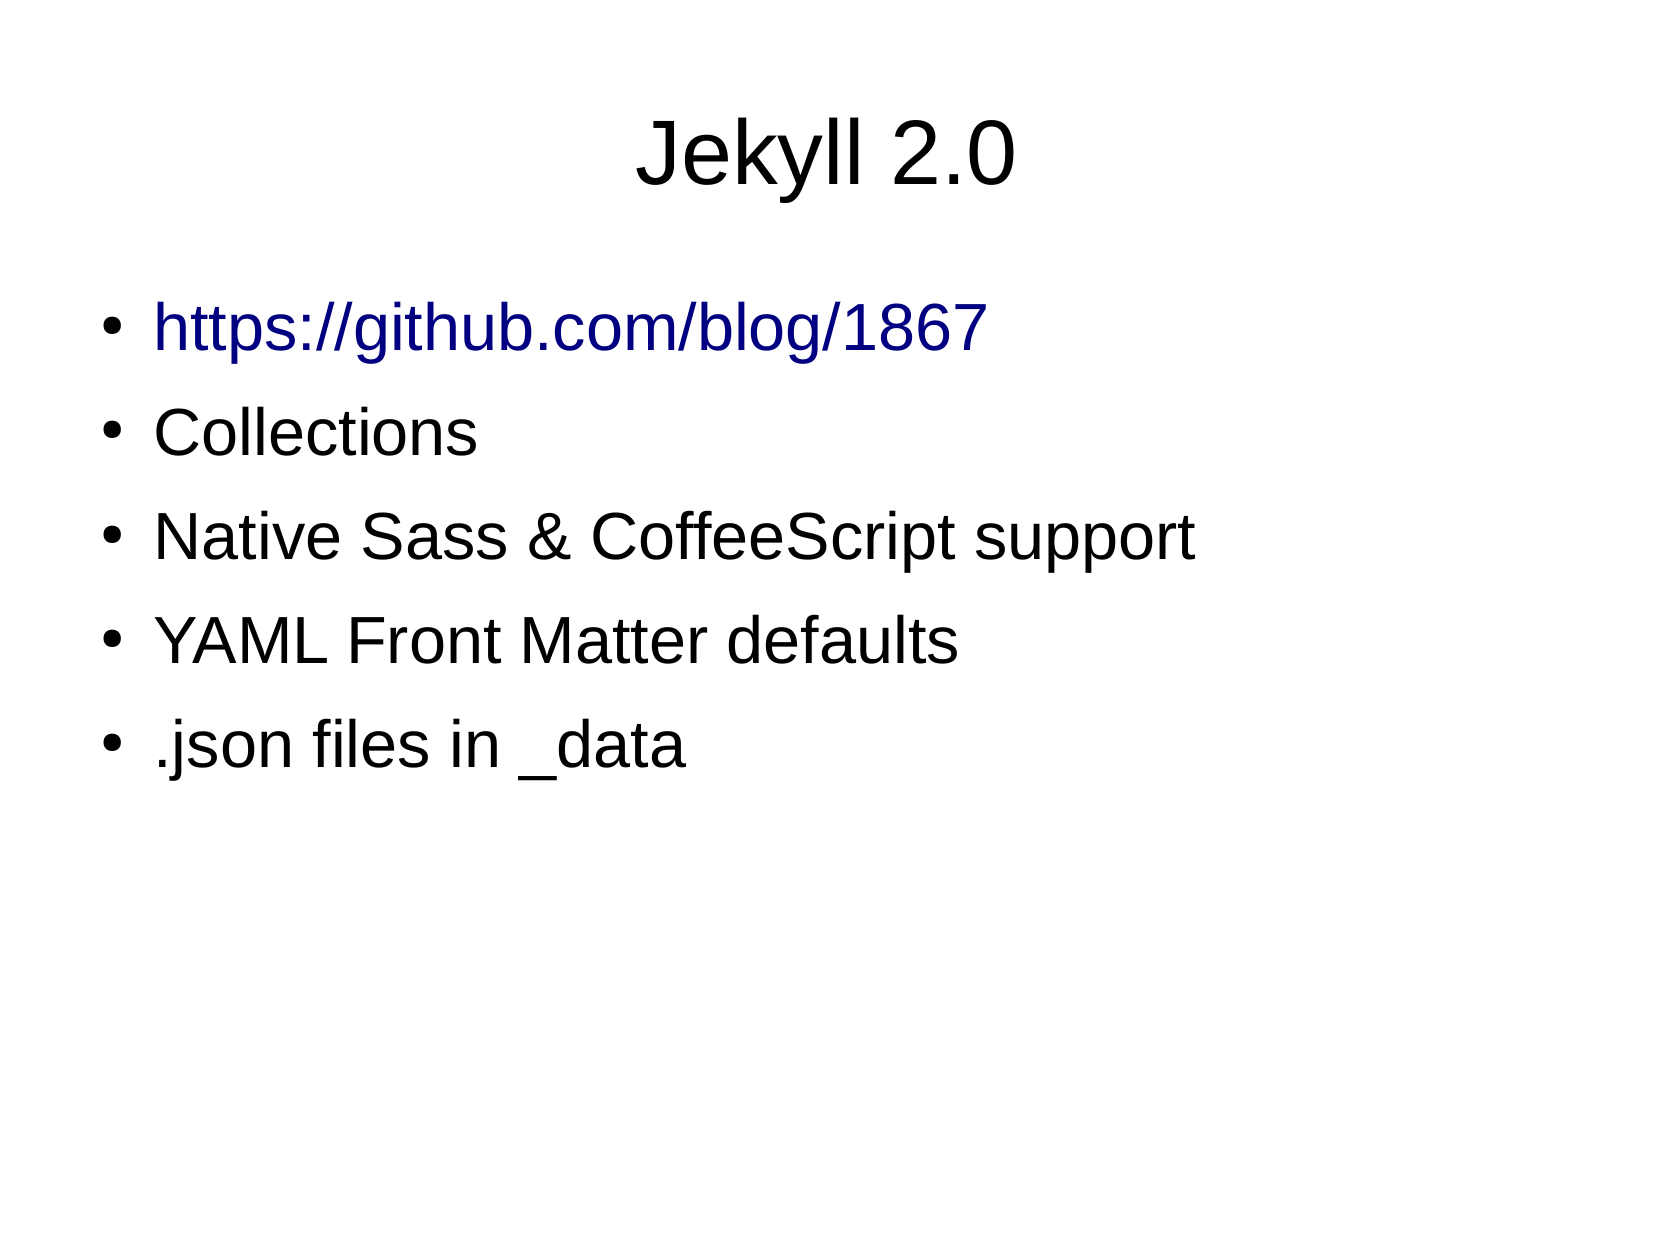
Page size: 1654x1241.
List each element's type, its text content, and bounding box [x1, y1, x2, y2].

title Jekyll 2.0 [82, 49, 1571, 257]
list https://github.com/blog/1867 Collections Native Sass & CoffeeScript support YAML Front Matter defaults .json files in _data [82, 290, 1571, 1010]
